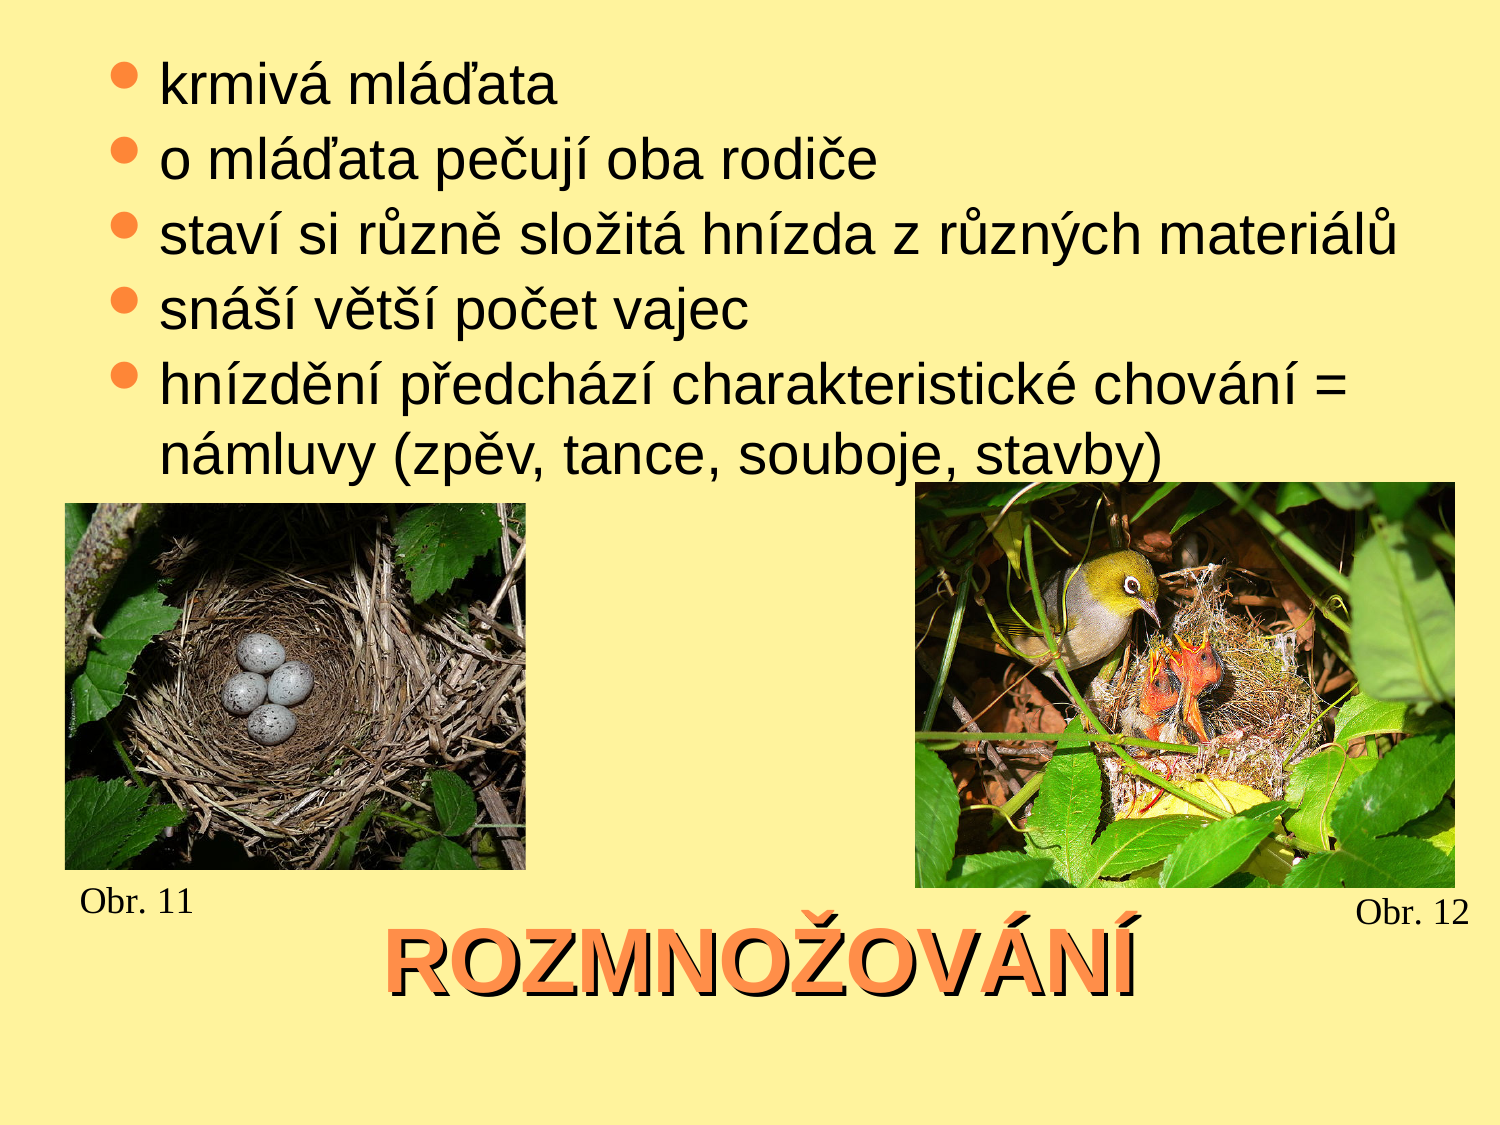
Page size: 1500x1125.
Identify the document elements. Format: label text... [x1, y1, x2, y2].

picture [915, 482, 1455, 888]
list krmivá mláďata o mláďata pečují oba rodiče staví si různě složitá hnízda z různých materiálů snáší větší počet vajec hnízdění předchází charakteristické chování = námluvy (zpěv, tance, souboje, stavby) [76, 30, 1420, 718]
picture [64, 503, 526, 870]
text_box Obr. 12 [1340, 879, 1500, 941]
title ROZMNOŽOVÁNÍ [88, 845, 1431, 1019]
text_box Obr. 11 [64, 867, 219, 929]
